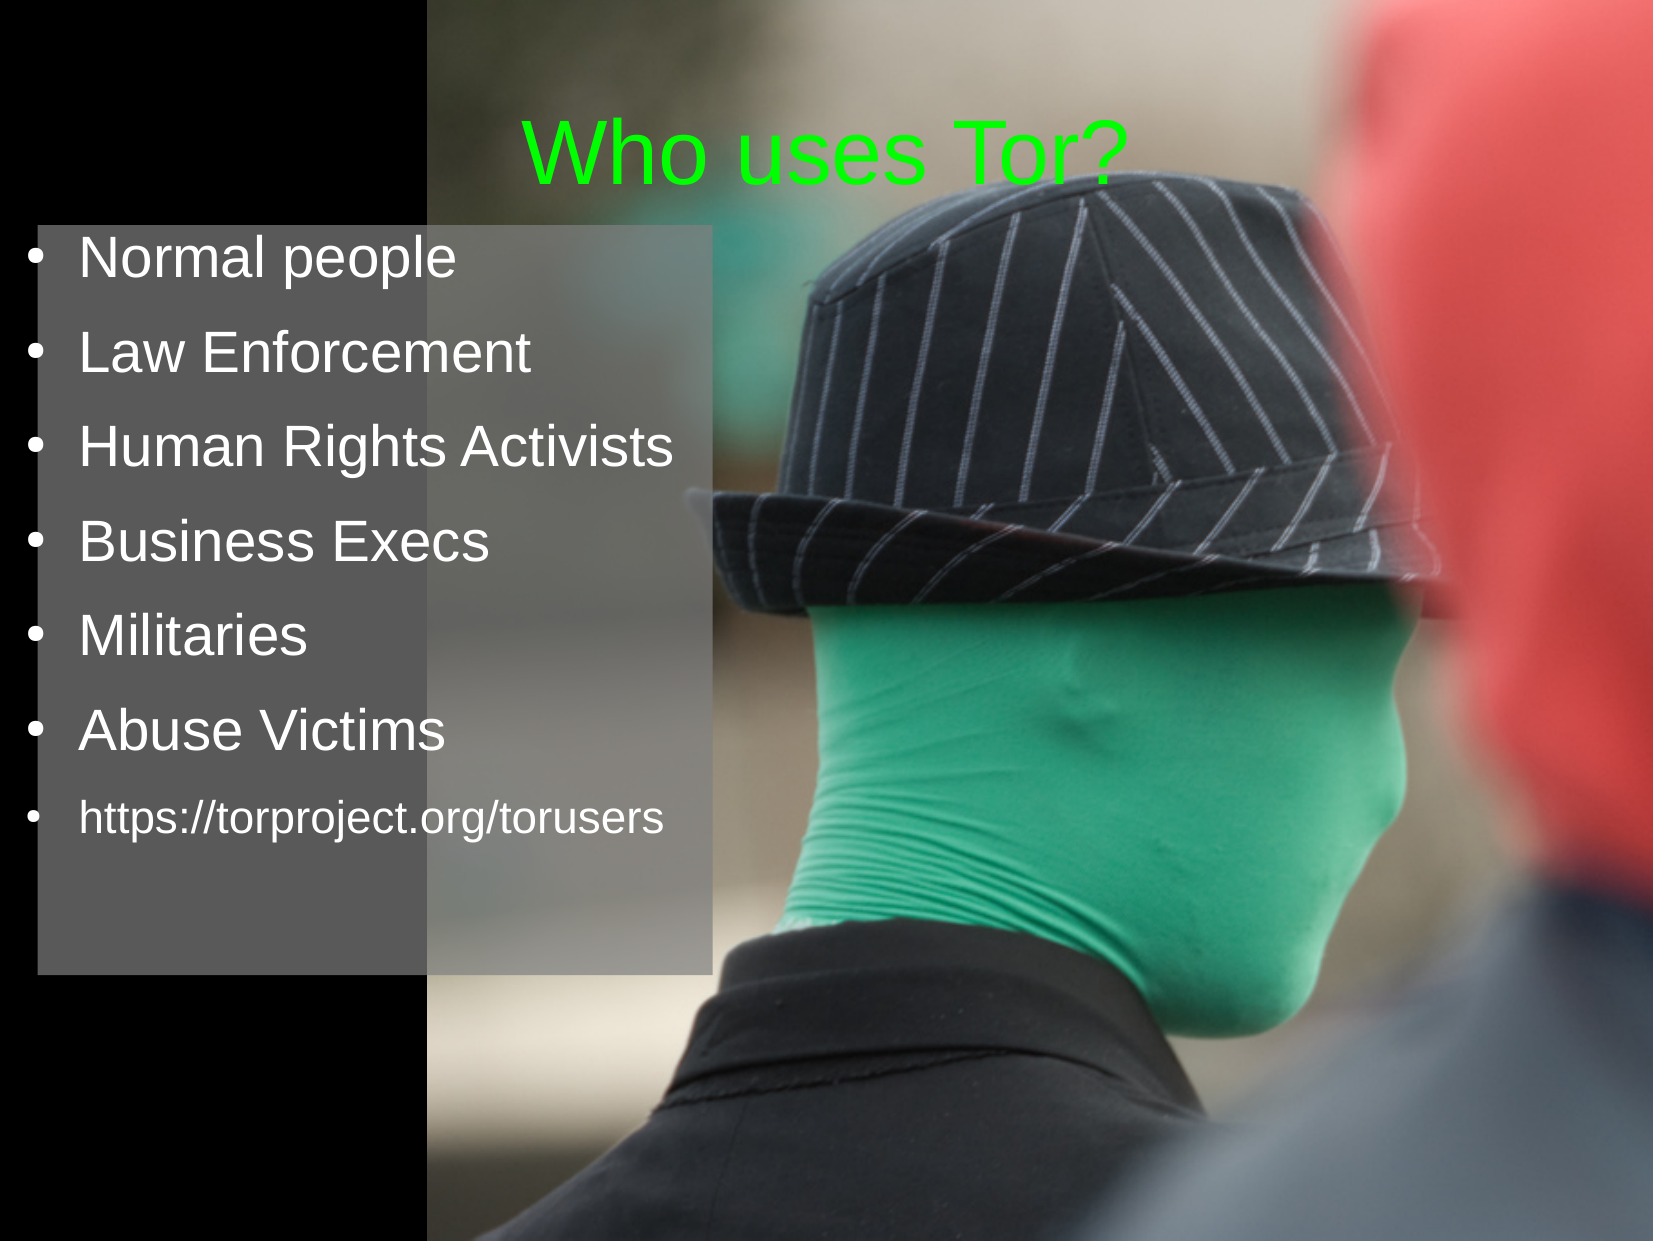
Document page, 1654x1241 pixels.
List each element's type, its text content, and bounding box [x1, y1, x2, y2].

list Normal people Law Enforcement Human Rights Activists Business Execs Militaries Abuse Victims https://torproject.org/torusers [7, 225, 788, 1007]
text_box [0, 0, 427, 1241]
picture [427, 0, 1653, 1241]
title Who uses Tor? [82, 49, 1571, 257]
